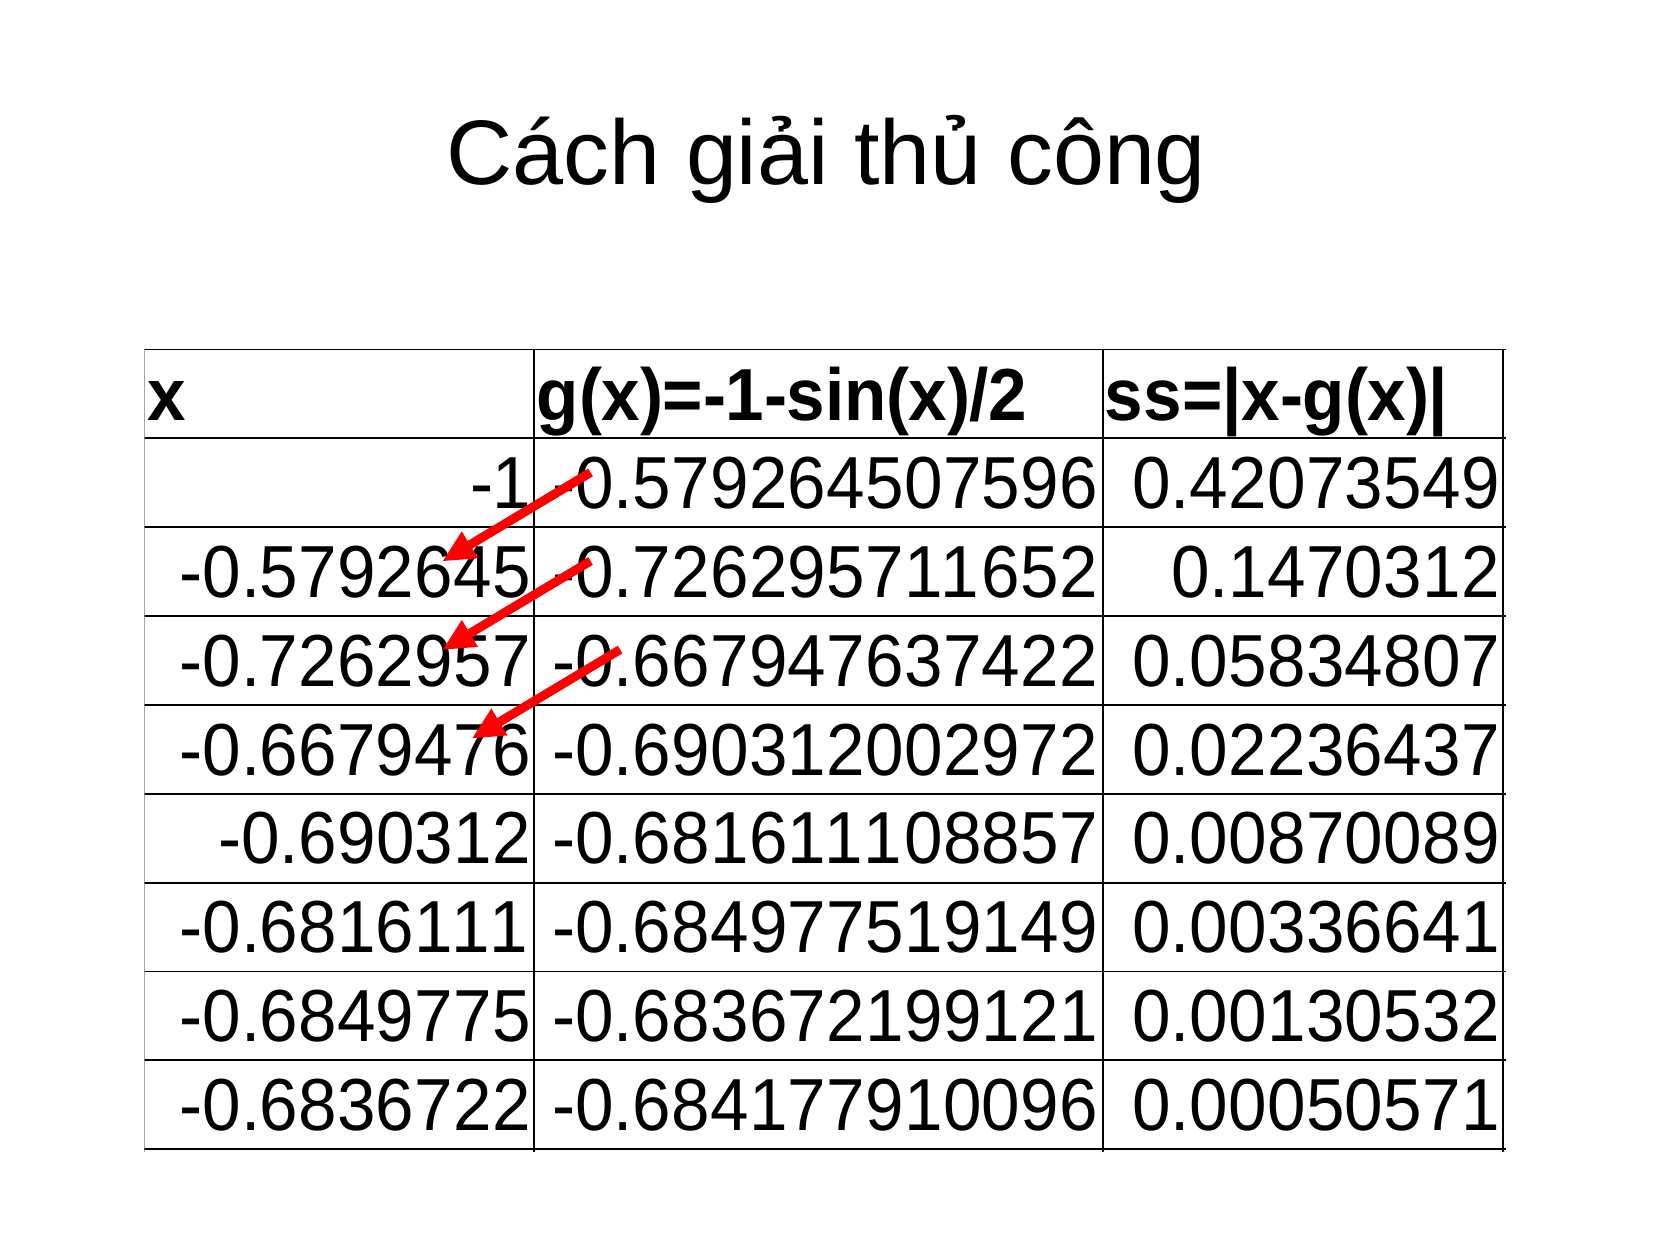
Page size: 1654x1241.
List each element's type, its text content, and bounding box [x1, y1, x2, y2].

chart [144, 349, 1506, 1152]
title Cách giải thủ công [82, 49, 1571, 257]
